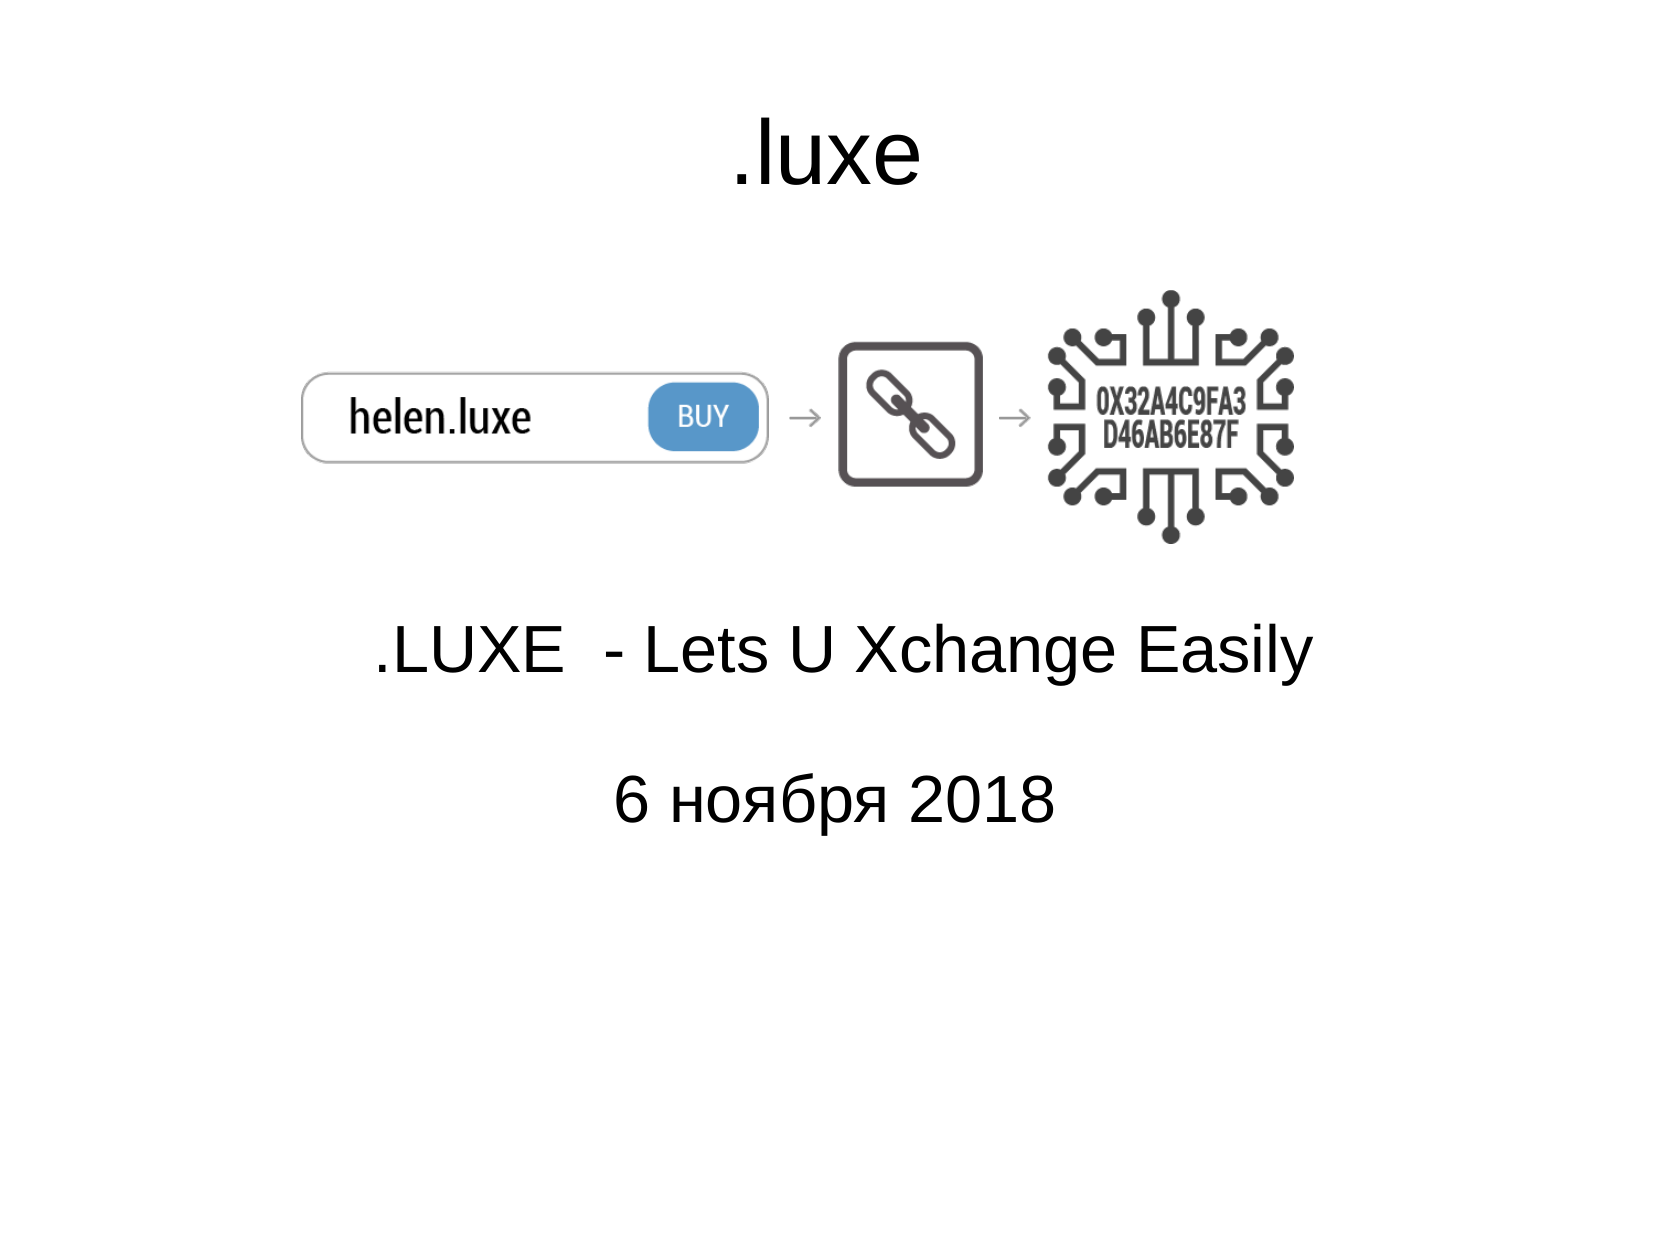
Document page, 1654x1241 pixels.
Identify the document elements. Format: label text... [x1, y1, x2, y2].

title .luxe [82, 49, 1571, 257]
subtitle .LUXE - Lets U Xchange Easily 6 ноября 2018 [82, 290, 1571, 1010]
